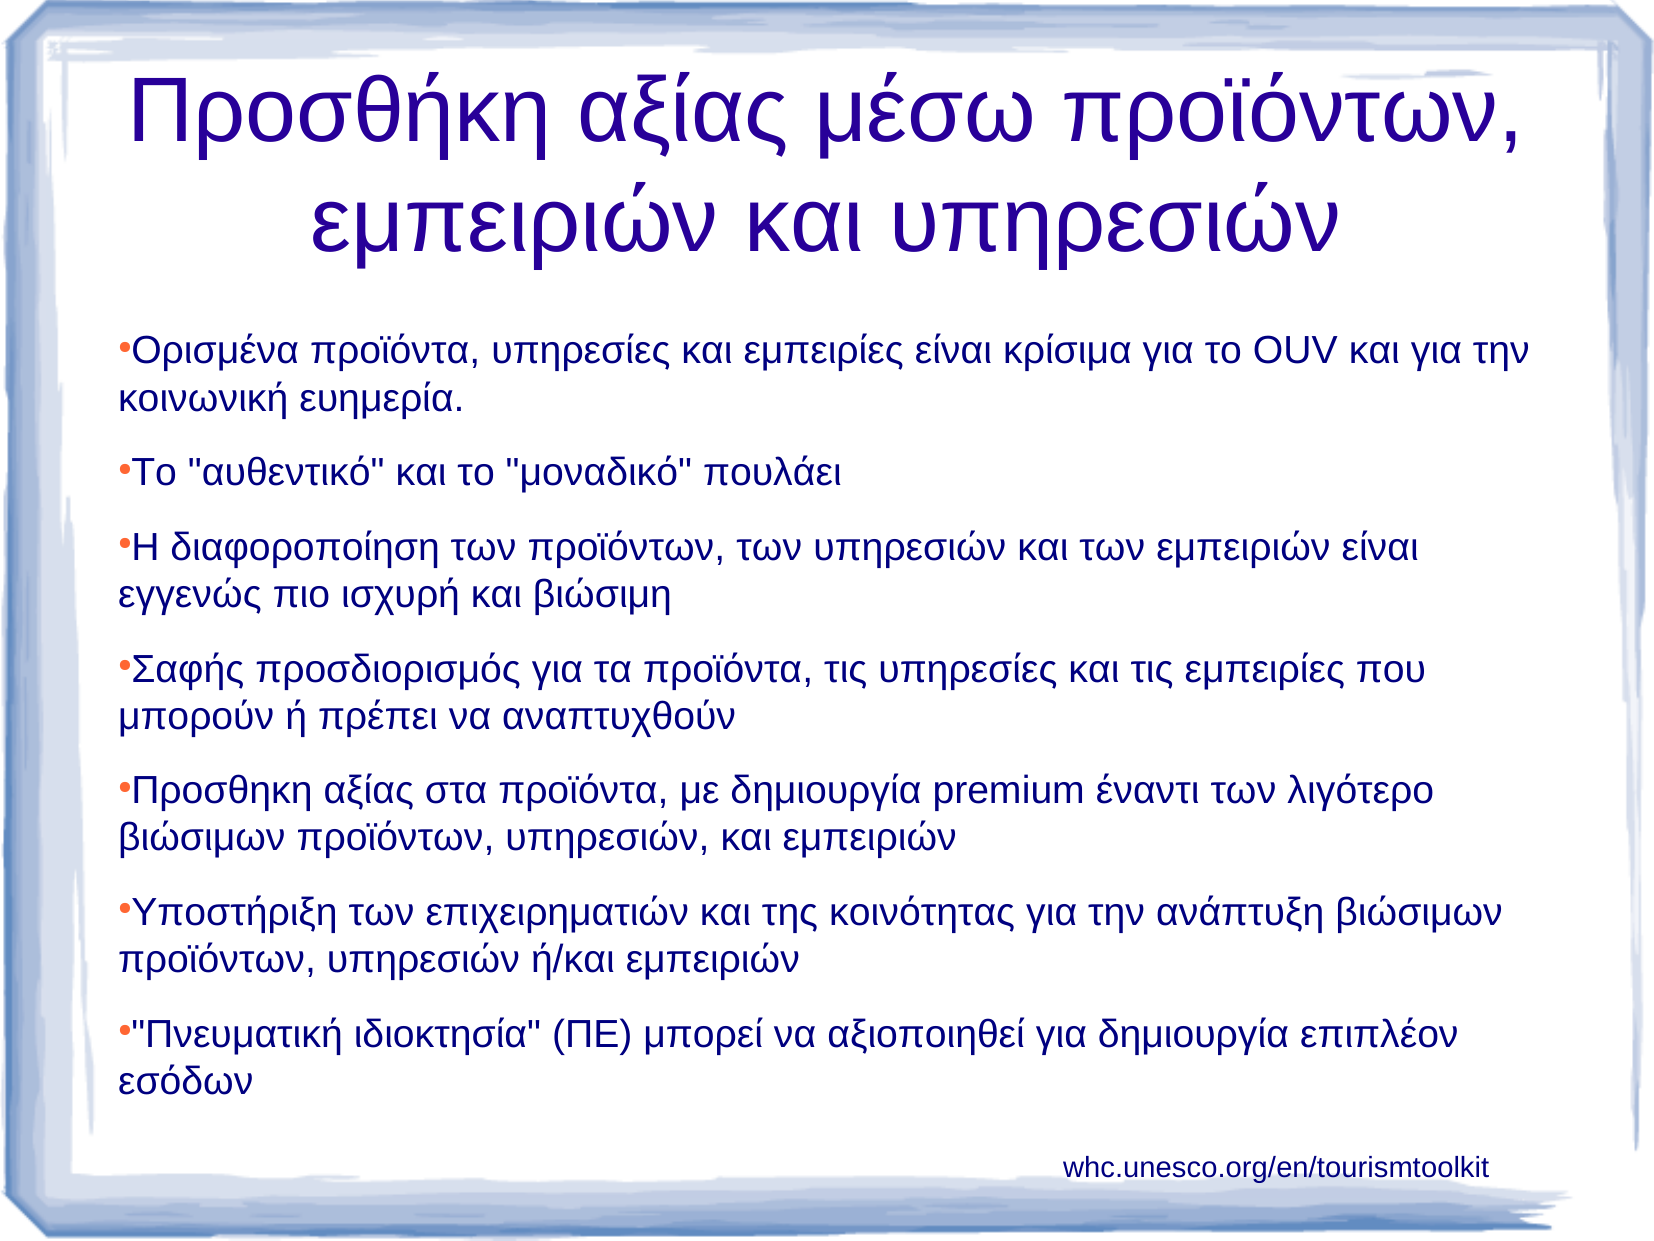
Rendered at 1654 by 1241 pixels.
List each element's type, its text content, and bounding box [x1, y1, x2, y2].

text_box whc.unesco.org/en/tourismtoolkit [1062, 1148, 1599, 1182]
list Ορισμένα προϊόντα, υπηρεσίες και εμπειρίες είναι κρίσιμα για το OUV και για την κοινωνική ευημερία. Το "αυθεντικό" και το "μοναδικό" πουλάει Η διαφοροποίηση των προϊόντων, των υπηρεσιών και των εμπειριών είναι εγγενώς πιο ισχυρή και βιώσιμη Σαφής προσδιορισμός για τα προϊόντα, τις υπηρεσίες και τις εμπειρίες που μπορούν ή πρέπει να αναπτυχθούν Προσθηκη αξίας στα προϊόντα, με δημιουργία premium έναντι των λιγότερο βιώσιμων προϊόντων, υπηρεσιών, και εμπειριών Υποστήριξη των επιχειρηματιών και της κοινότητας για την ανάπτυξη βιώσιμων προϊόντων, υπηρεσιών ή/και εμπειριών "Πνευματική ιδιοκτησία" (ΠΕ) μπορεί να αξιοποιηθεί για δημιουργία επιπλέον εσόδων [118, 324, 1571, 1111]
title Προσθήκη αξίας μέσω προϊόντων, εμπειριών και υπηρεσιών [82, 49, 1571, 257]
